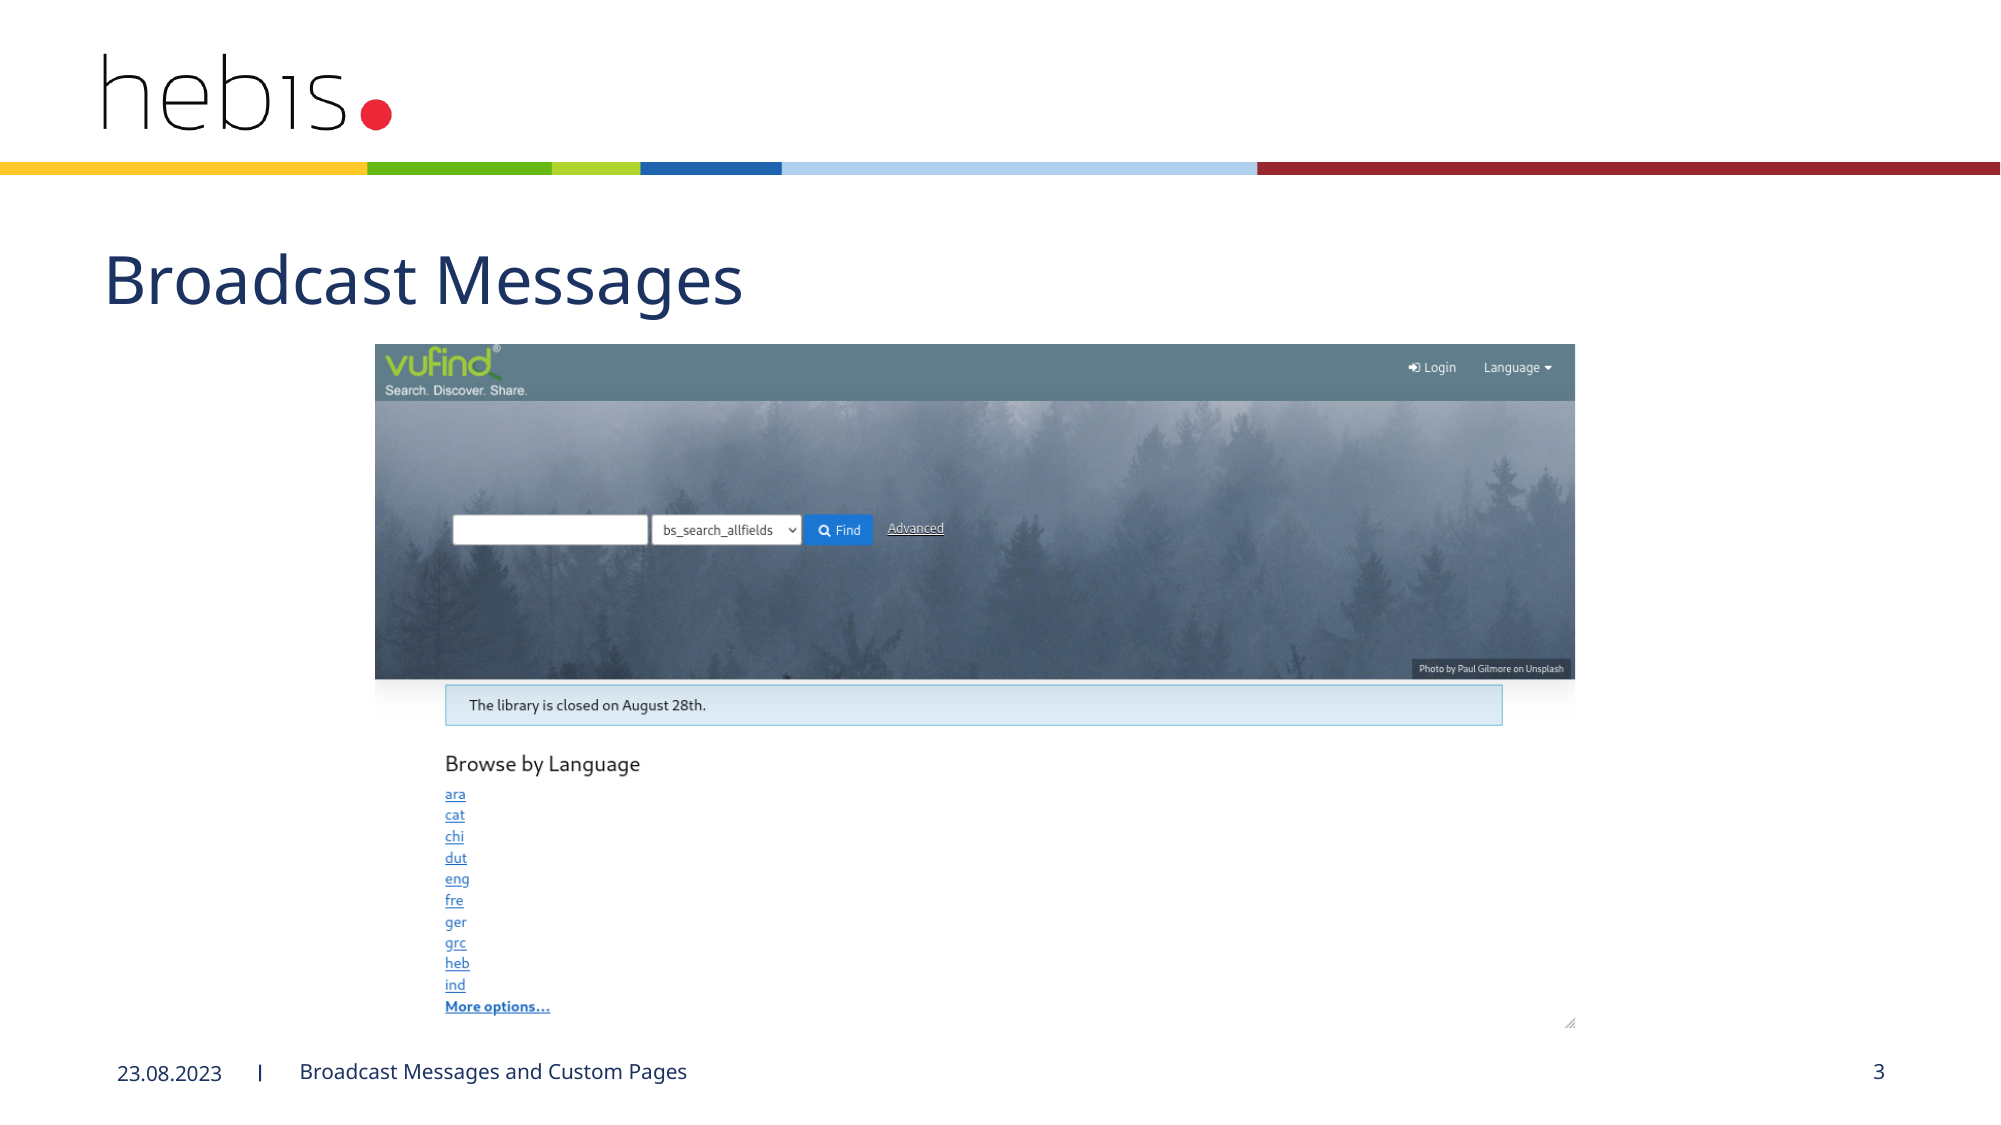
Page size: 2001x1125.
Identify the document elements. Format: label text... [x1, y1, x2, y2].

picture [375, 344, 1576, 1028]
slide_number 23.08.2023 [102, 1042, 271, 1103]
list Broadcast Messages [97, 242, 1581, 313]
picture [0, 0, 2001, 248]
